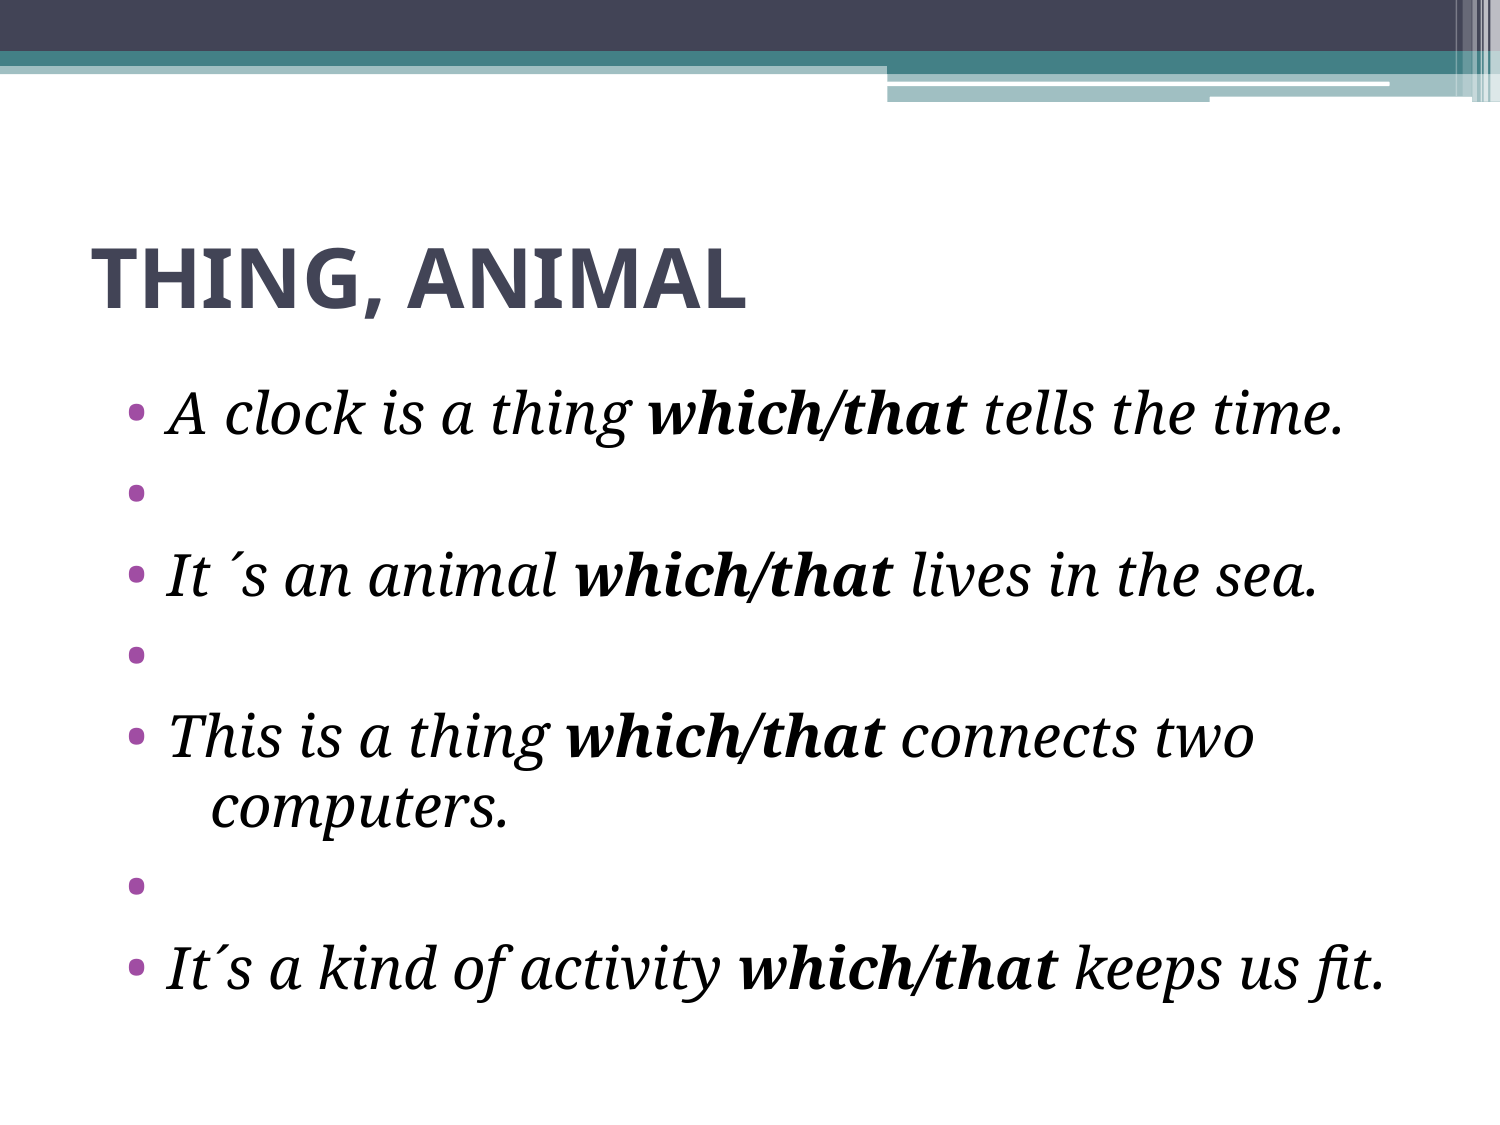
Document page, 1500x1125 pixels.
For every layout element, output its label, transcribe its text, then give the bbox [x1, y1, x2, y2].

list A clock is a thing which/that tells the time. It ´s an animal which/that lives in the sea. This is a thing which/that connects two computers. It´s a kind of activity which/that keeps us fit. [75, 368, 1426, 1079]
title THING, ANIMAL [75, 187, 1426, 363]
